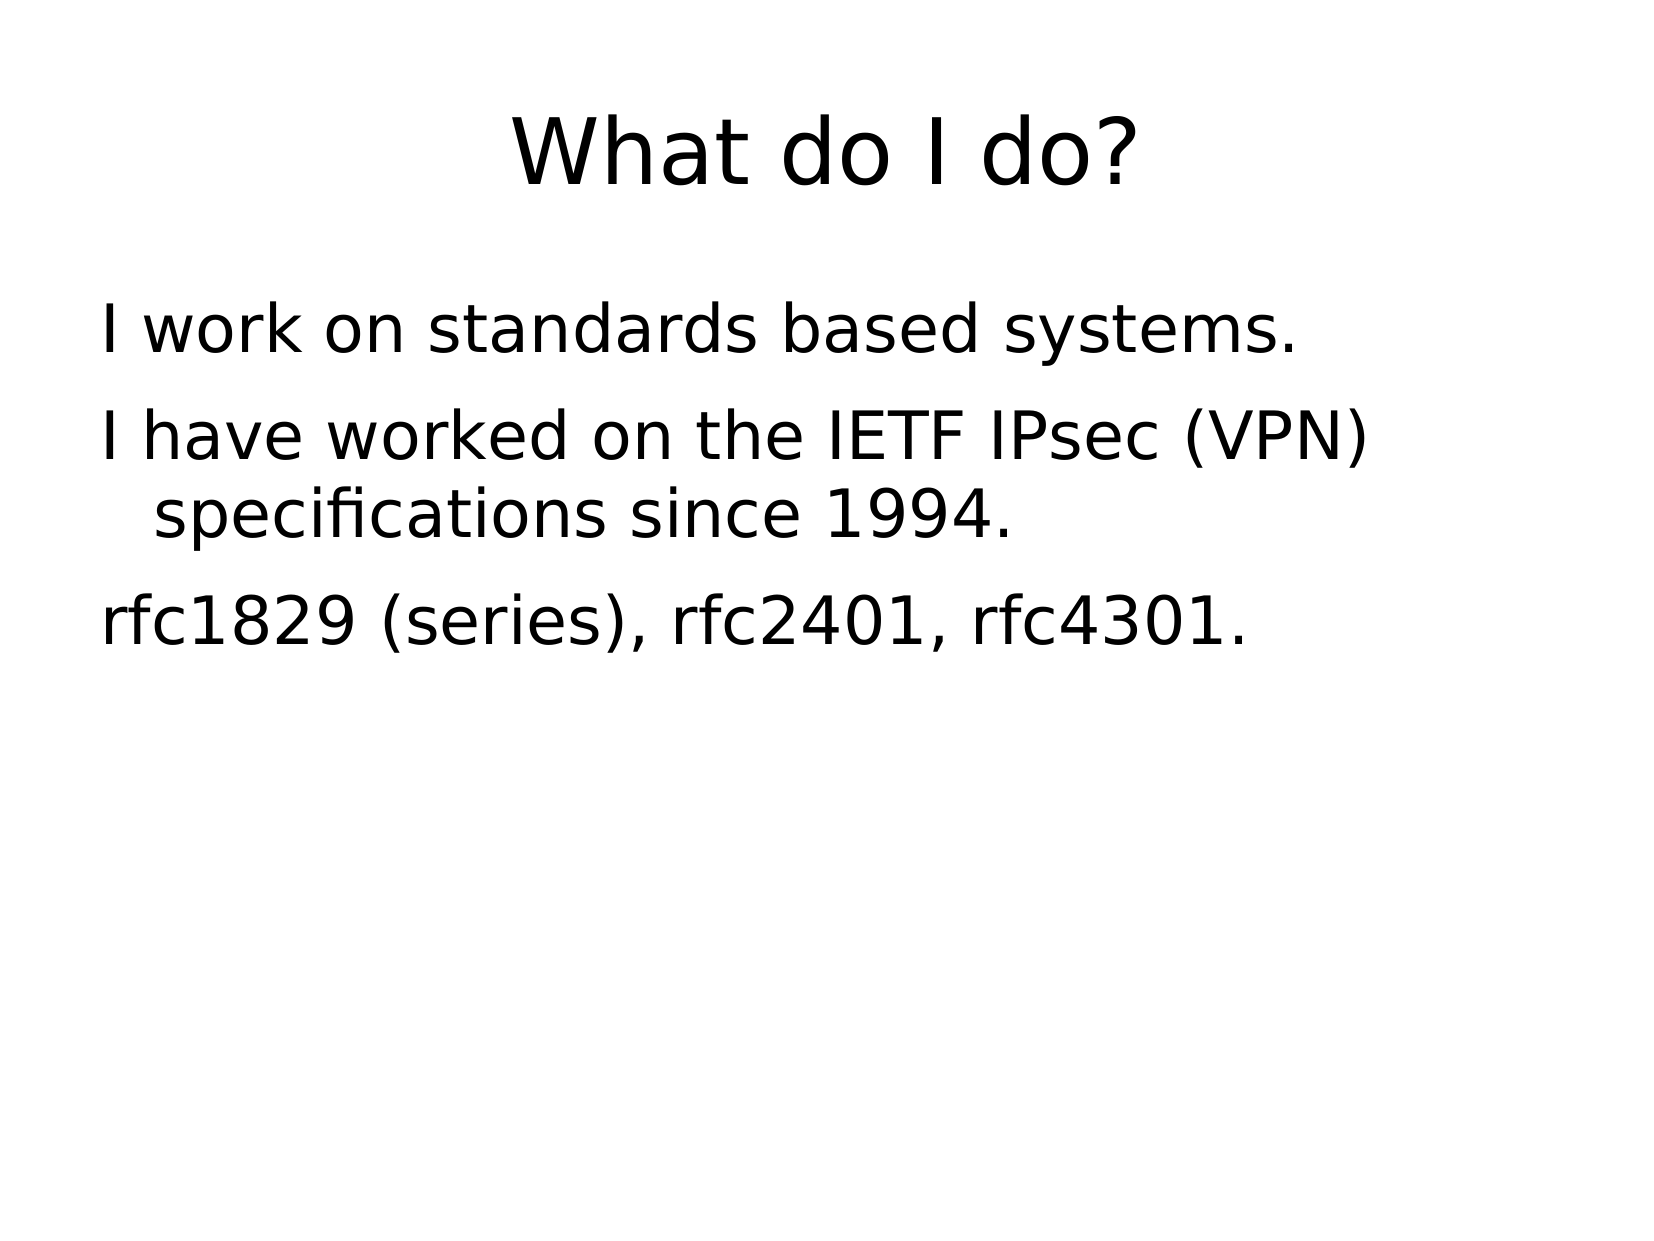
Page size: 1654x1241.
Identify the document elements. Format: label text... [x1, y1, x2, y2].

list I work on standards based systems. I have worked on the IETF IPsec (VPN) specifications since 1994. rfc1829 (series), rfc2401, rfc4301. [82, 290, 1571, 1094]
title What do I do? [82, 56, 1571, 250]
